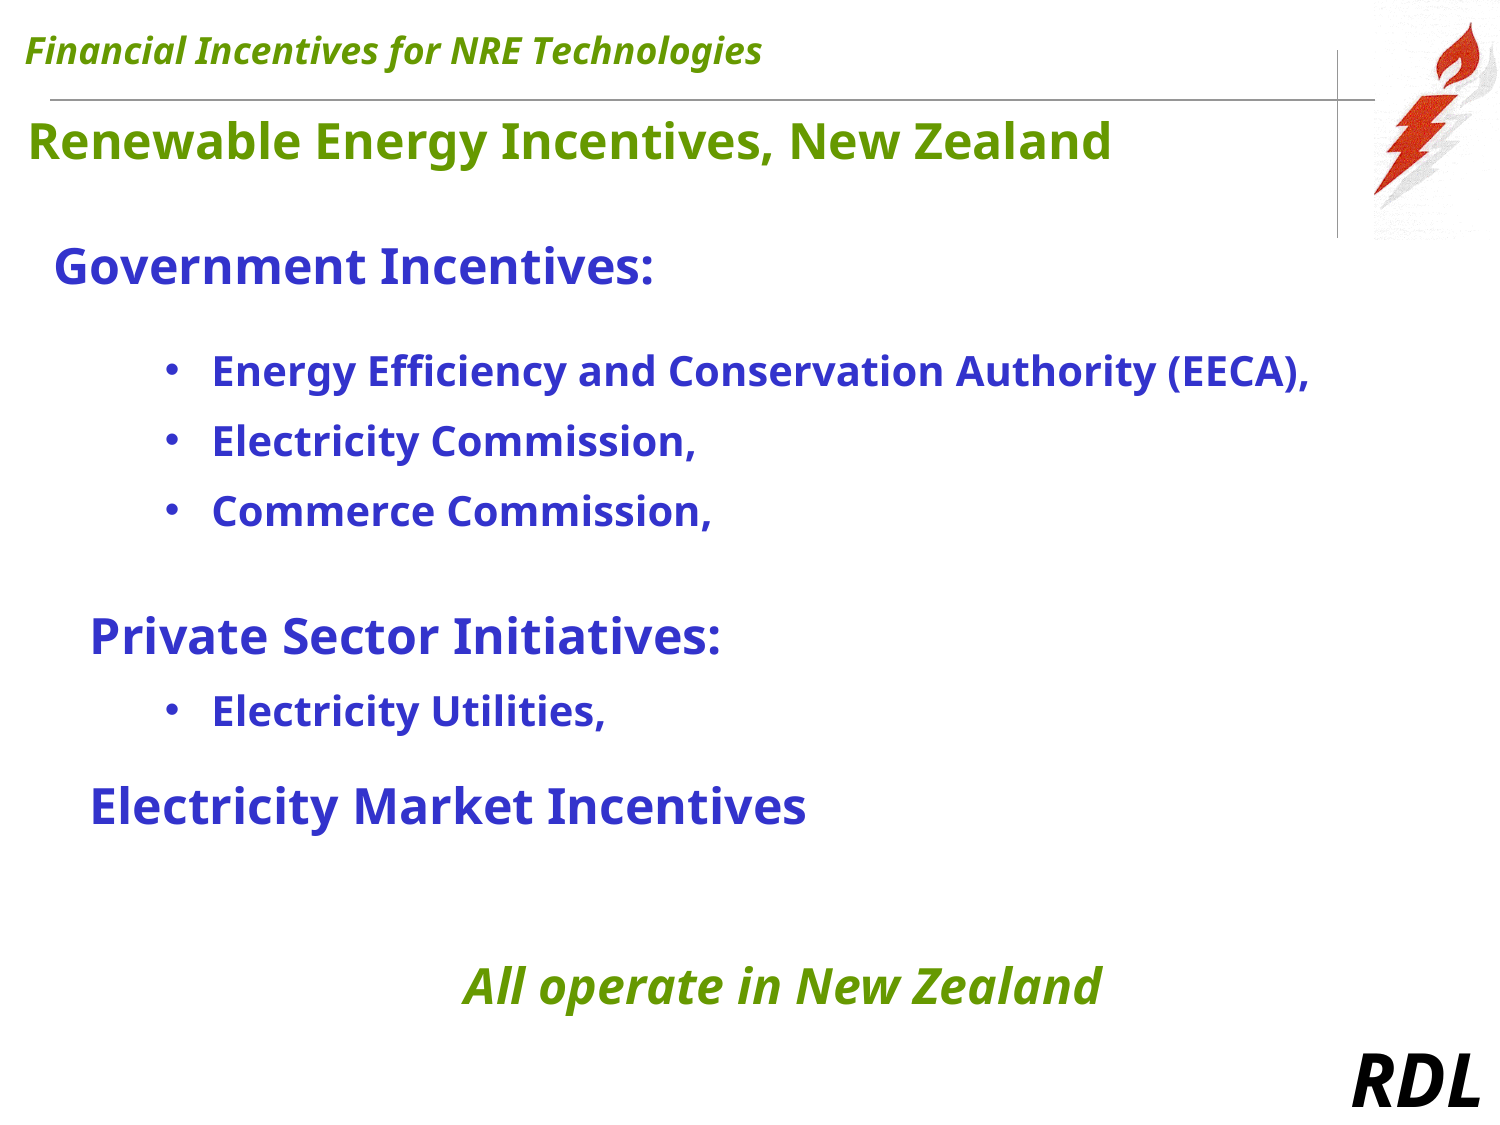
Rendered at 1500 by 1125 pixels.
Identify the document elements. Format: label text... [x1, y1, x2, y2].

picture [1374, 0, 1500, 101]
title Financial Incentives for NRE Technologies [0, 0, 1223, 114]
text_box Renewable Energy Incentives, New Zealand Government Incentives: Energy Efficiency and Conservation Authority (EECA), Electricity Commission, Commerce Commission, Private Sector Initiatives: Electricity Utilities, Electricity Market Incentives All operate in New Zealand [0, 101, 1500, 1125]
